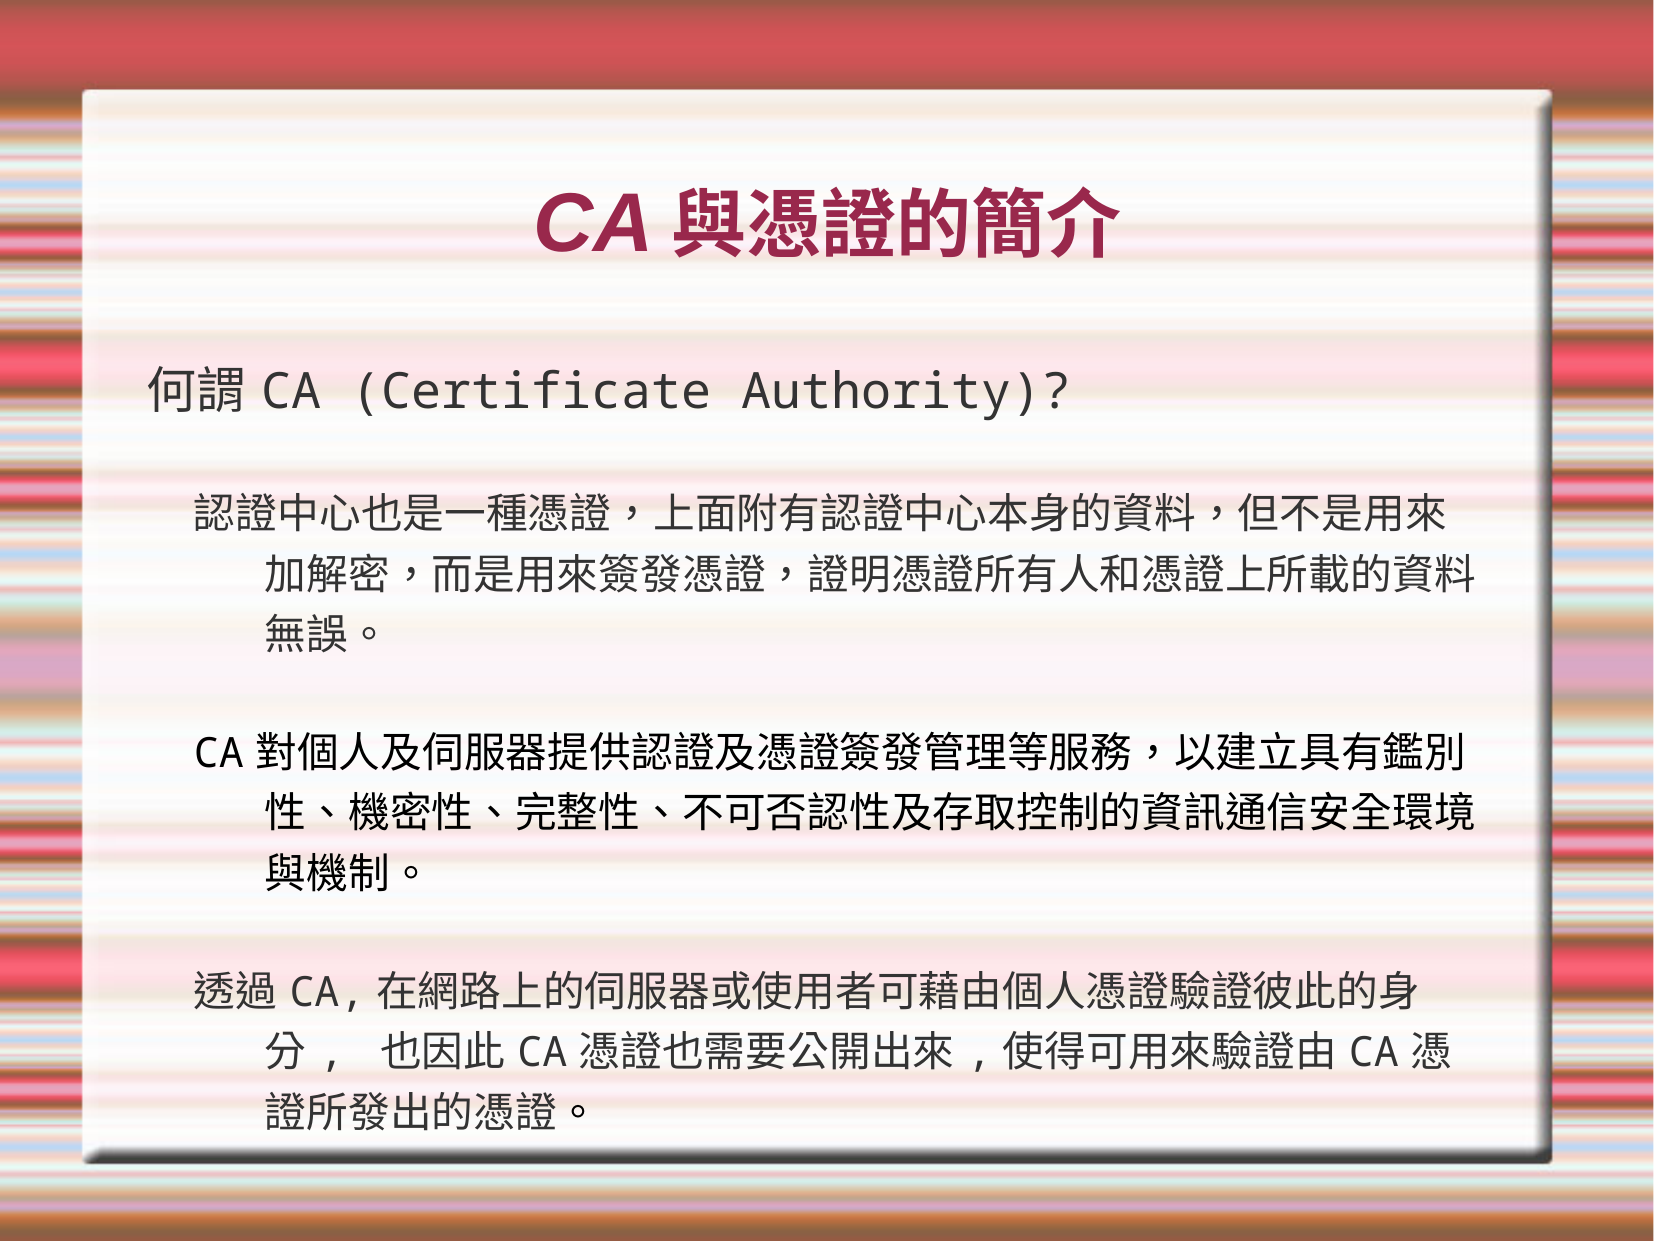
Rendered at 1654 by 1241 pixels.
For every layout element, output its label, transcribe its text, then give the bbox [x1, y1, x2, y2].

list 何謂CA (Certificate Authority)? 認證中心也是一種憑證，上面附有認證中心本身的資料，但不是用來加解密，而是用來簽發憑證，證明憑證所有人和憑證上所載的資料無誤。 CA對個人及伺服器提供認證及憑證簽發管理等服務，以建立具有鑑別性、機密性、完整性、不可否認性及存取控制的資訊通信安全環境與機制。 透過CA,在網路上的伺服器或使用者可藉由個人憑證驗證彼此的身分, 也因此CA憑證也需要公開出來,使得可用來驗證由CA憑證所發出的憑證。 [134, 350, 1477, 1118]
title CA與憑證的簡介 [121, 122, 1534, 315]
picture [0, 0, 1654, 1241]
